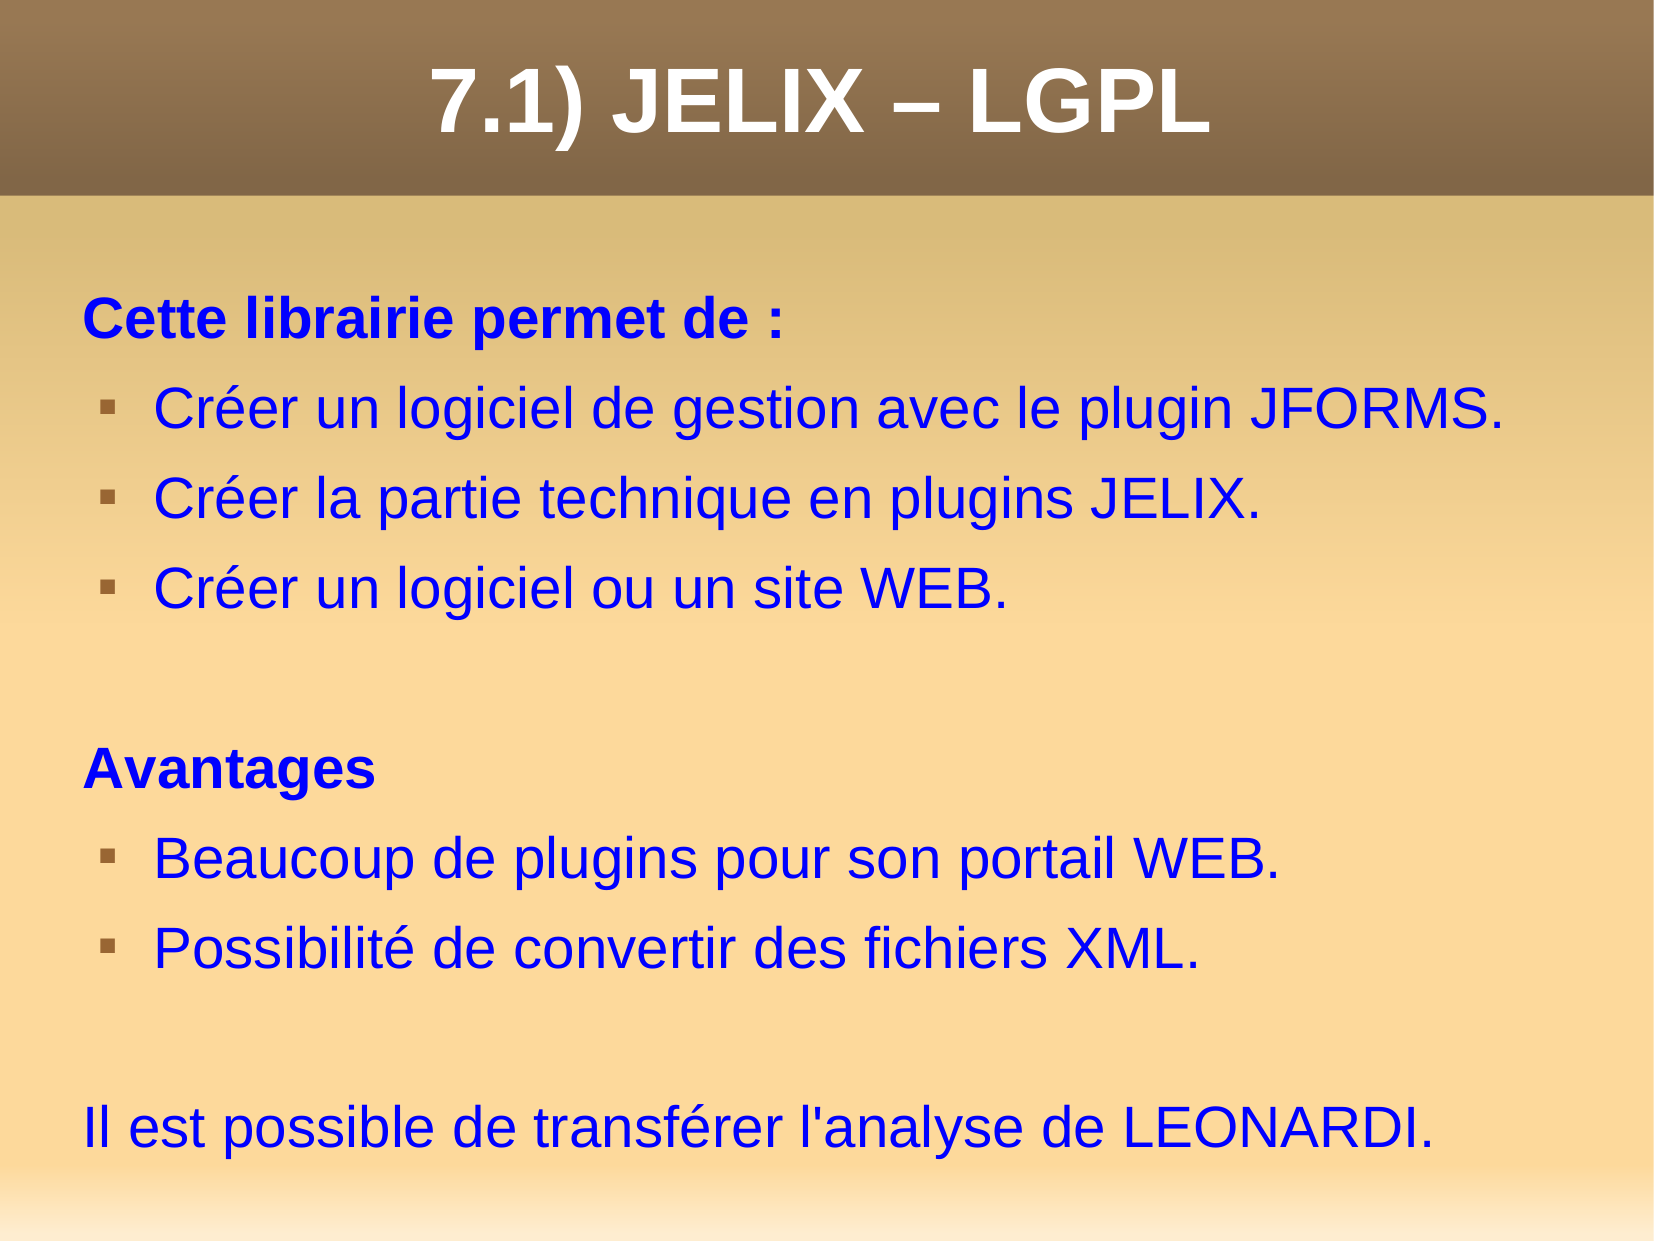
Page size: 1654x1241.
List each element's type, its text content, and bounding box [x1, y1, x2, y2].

list Cette librairie permet de : Créer un logiciel de gestion avec le plugin JFORMS. Créer la partie technique en plugins JELIX. Créer un logiciel ou un site WEB. Avantages Beaucoup de plugins pour son portail WEB. Possibilité de convertir des fichiers XML. Il est possible de transférer l'analyse de LEONARDI. [82, 290, 1571, 1241]
picture [0, 0, 1654, 1241]
title 7.1) JELIX – LGPL [76, 7, 1565, 200]
